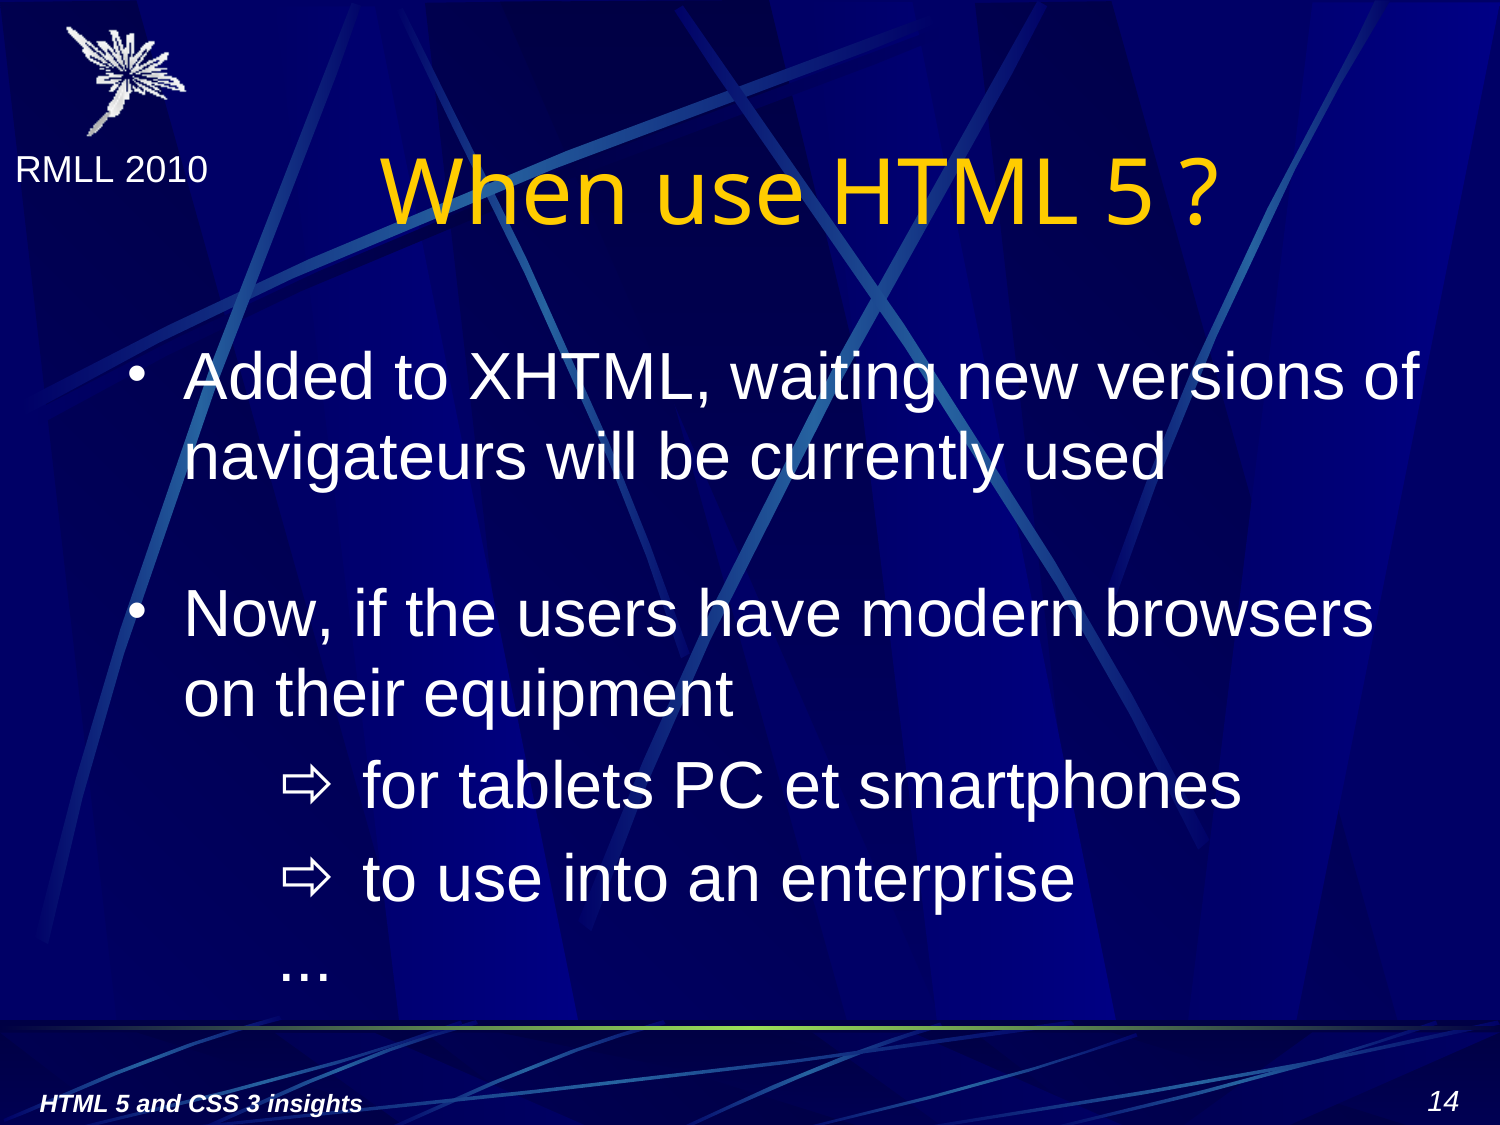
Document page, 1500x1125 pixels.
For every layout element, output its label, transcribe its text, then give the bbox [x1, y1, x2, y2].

picture [62, 24, 188, 138]
list Added to XHTML, waiting new versions of navigateurs will be currently used Now, if the users have modern browsers on their equipment  for tablets PC et smartphones  to use into an enterprise ... [112, 324, 1476, 1003]
title When use HTML 5 ? [224, 87, 1375, 288]
